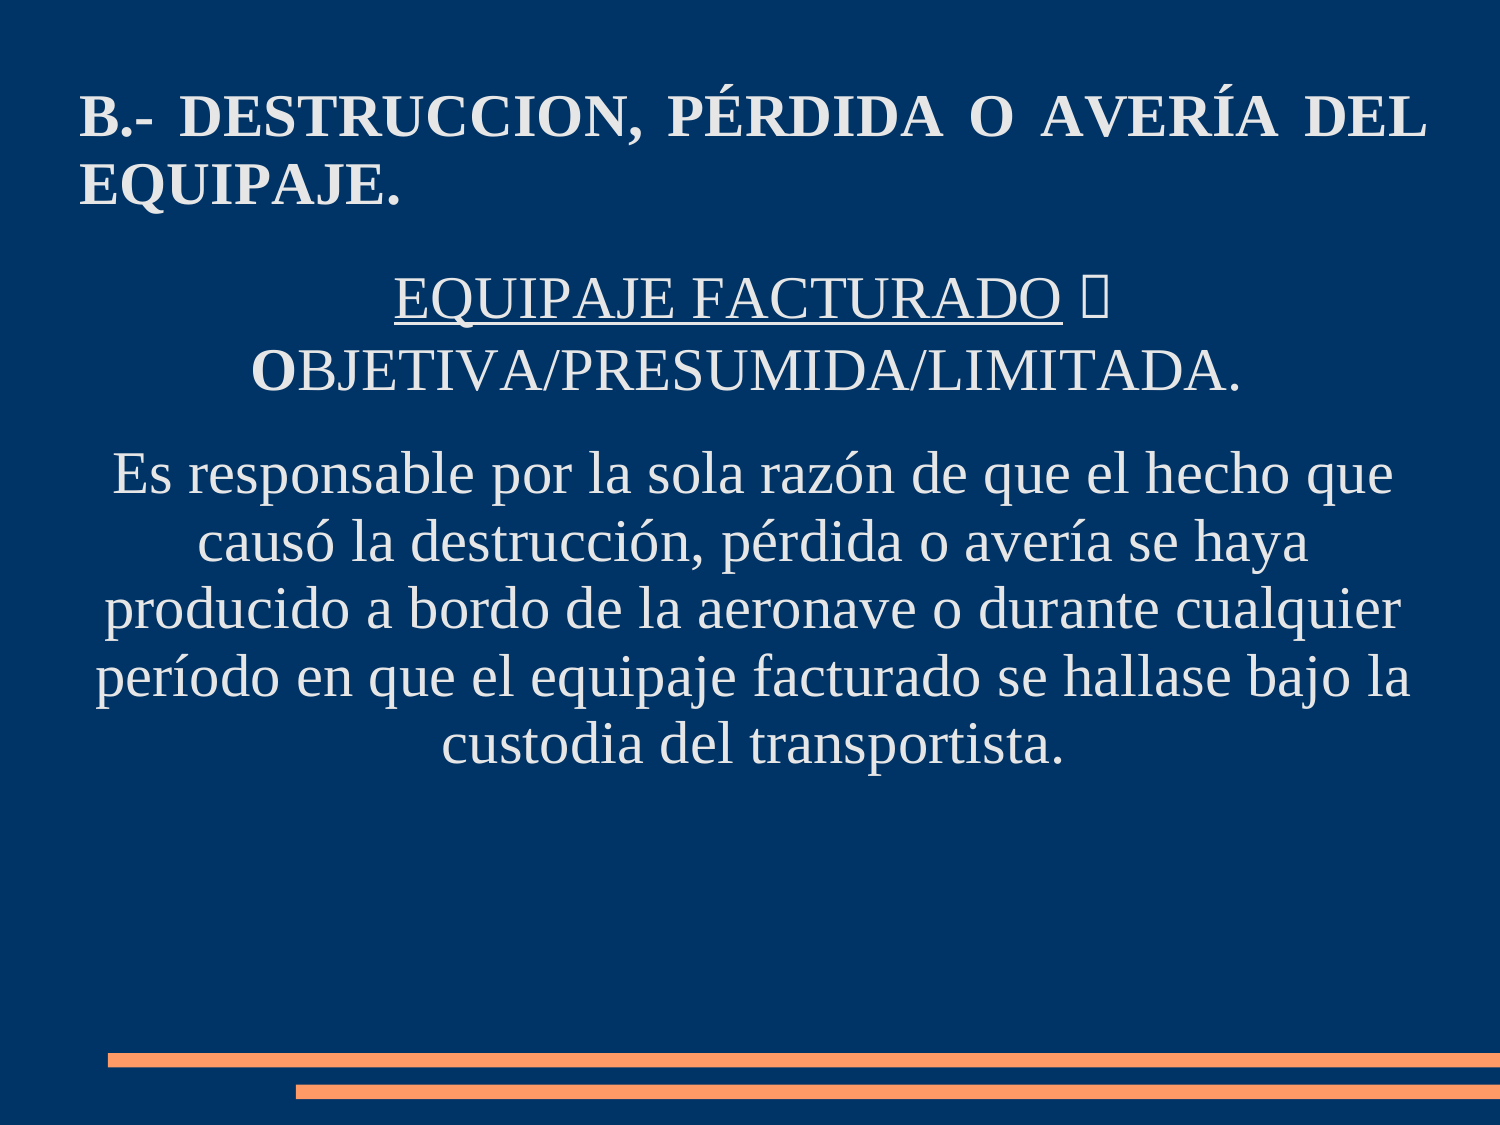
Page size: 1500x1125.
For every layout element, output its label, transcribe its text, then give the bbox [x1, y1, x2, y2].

list B.- DESTRUCCION, PÉRDIDA O AVERÍA DEL EQUIPAJE. EQUIPAJE FACTURADO  OBJETIVA/PRESUMIDA/LIMITADA. Es responsable por la sola razón de que el hecho que causó la destrucción, pérdida o avería se haya producido a bordo de la aeronave o durante cualquier período en que el equipaje facturado se hallase bajo la custodia del transportista. [79, 82, 1430, 772]
